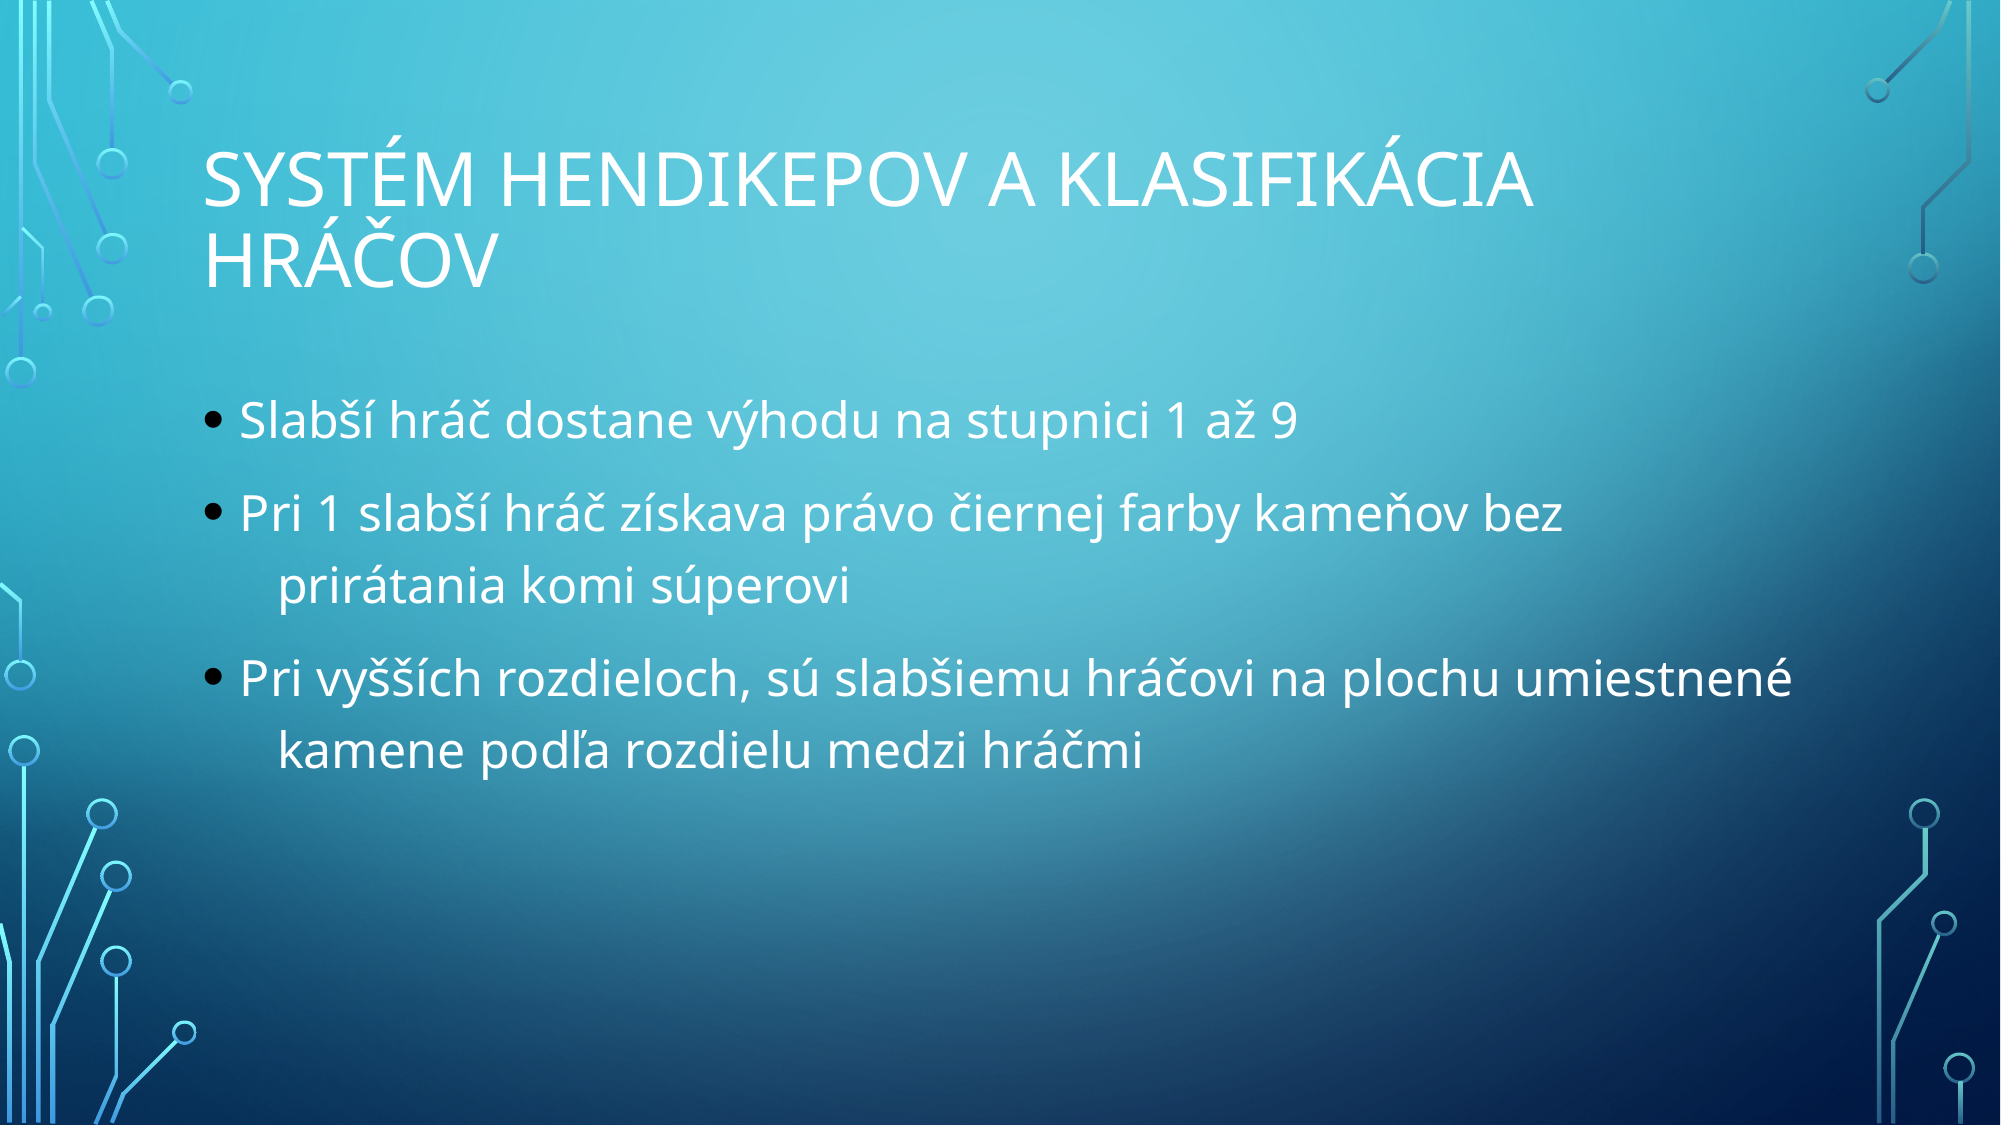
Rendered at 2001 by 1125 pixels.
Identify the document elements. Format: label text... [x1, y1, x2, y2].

list Slabší hráč dostane výhodu na stupnici 1 až 9 Pri 1 slabší hráč získava právo čiernej farby kameňov bez prirátania komi súperovi Pri vyšších rozdieloch, sú slabšiemu hráčovi na plochu umiestnené kamene podľa rozdielu medzi hráčmi [187, 369, 1813, 951]
title Systém hendikepov a klasifikácia hráčov [187, 101, 1813, 344]
